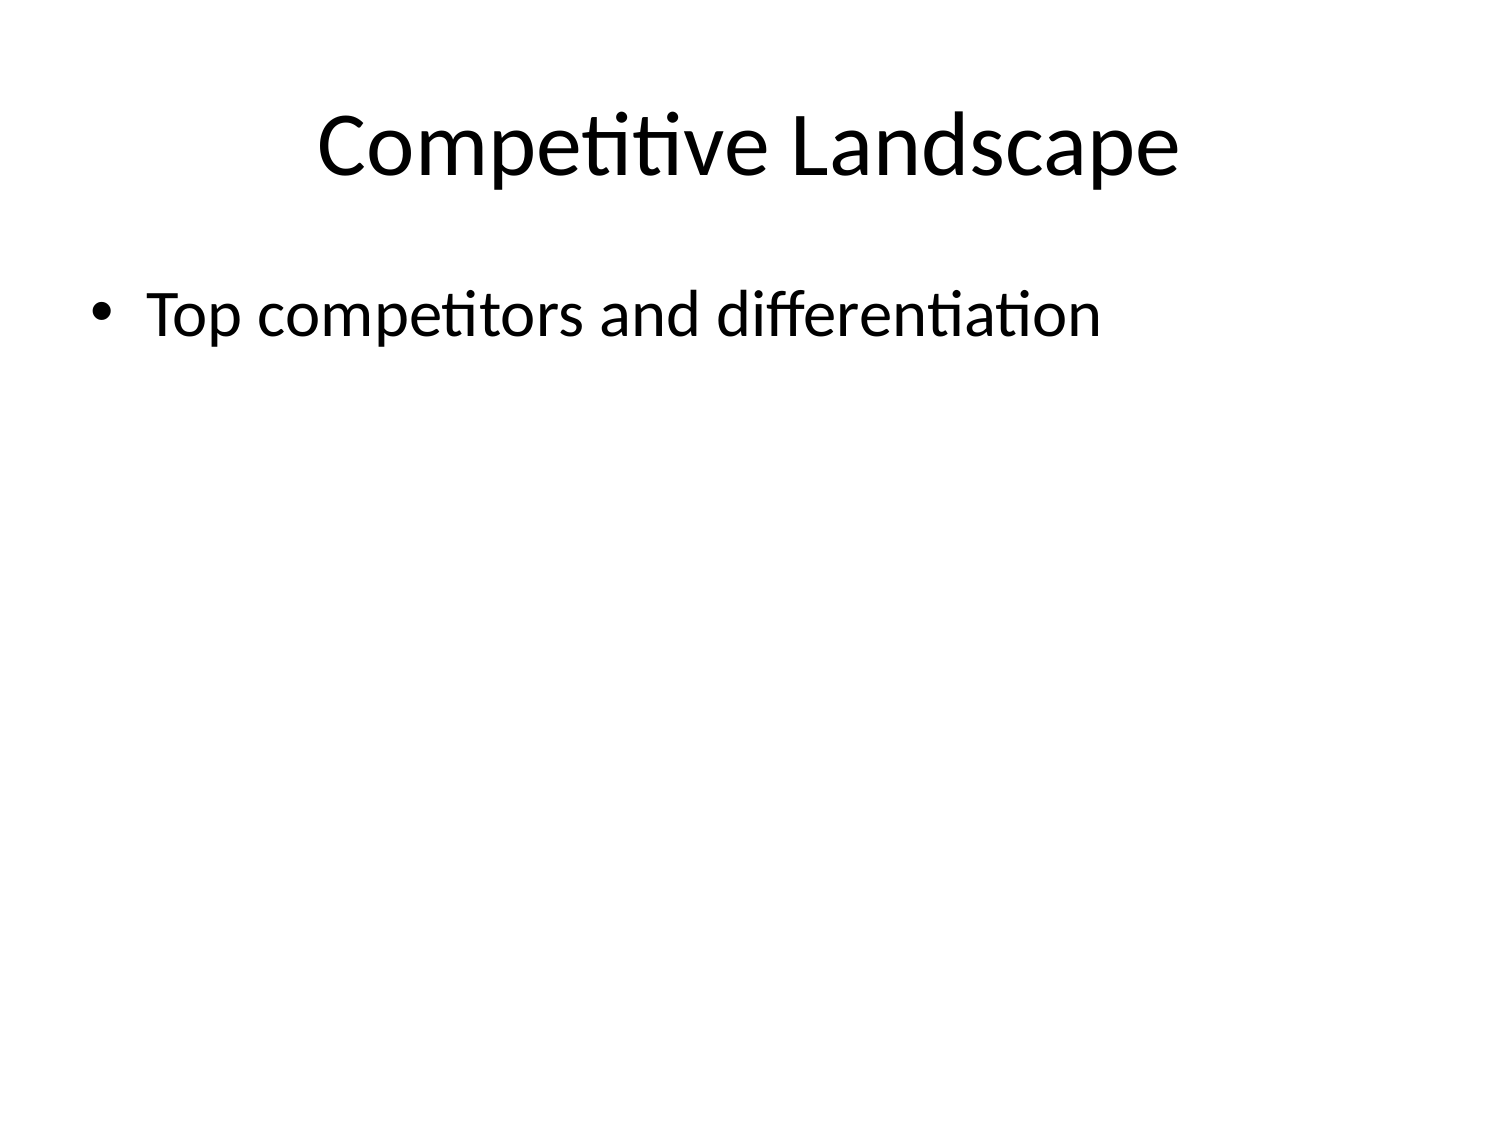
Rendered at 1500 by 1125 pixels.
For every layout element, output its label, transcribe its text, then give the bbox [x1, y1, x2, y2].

list Top competitors and differentiation [75, 262, 1425, 1005]
title Competitive Landscape [75, 45, 1425, 233]
